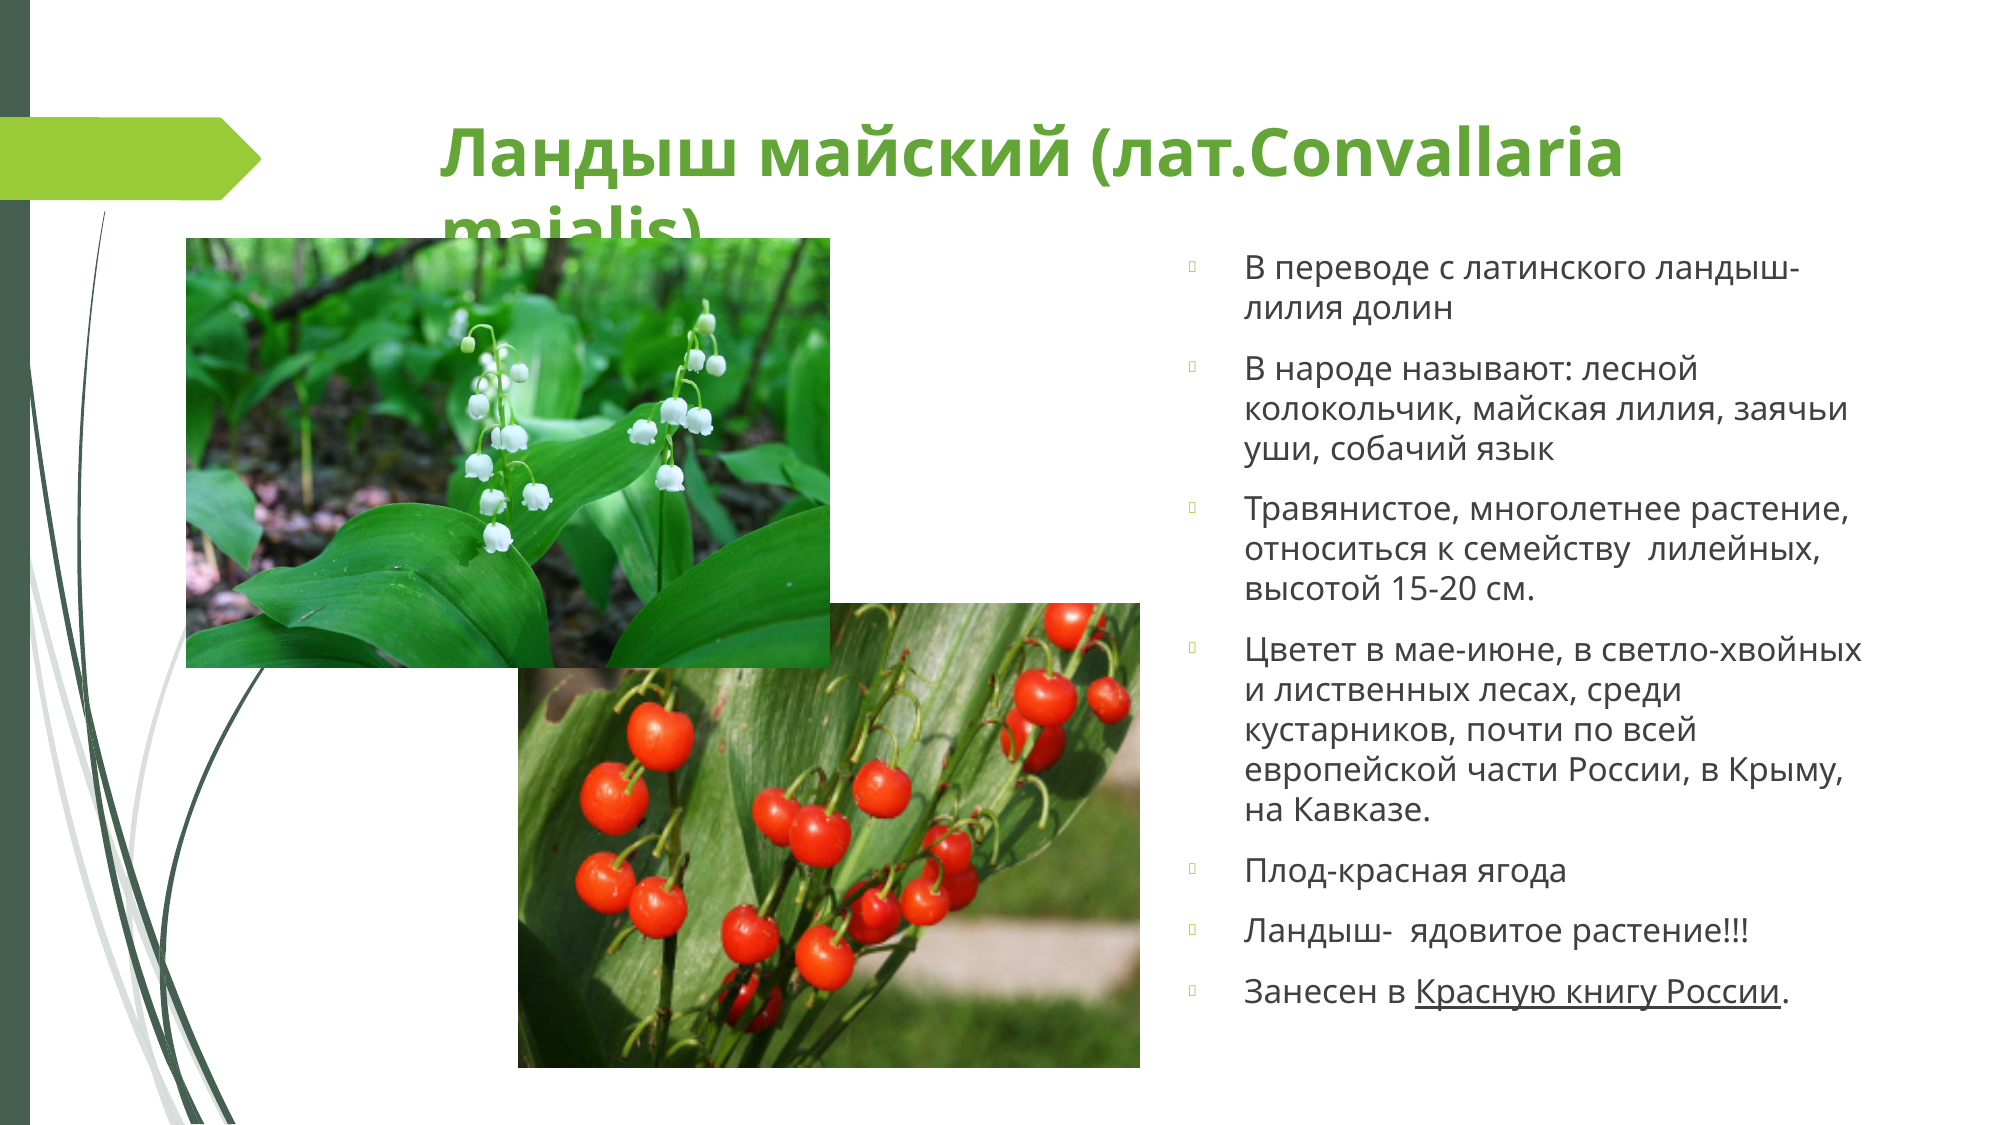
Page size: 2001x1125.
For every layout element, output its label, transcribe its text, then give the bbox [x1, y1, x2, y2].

title Ландыш майский (лат.Convallaria majalis) [425, 102, 1888, 313]
picture [186, 238, 1140, 1068]
list В переводе с латинского ландыш-лилия долин В народе называют: лесной колокольчик, майская лилия, заячьи уши, собачий язык Травянистое, многолетнее растение, относиться к семейству лилейных, высотой 15-20 см. Цветет в мае-июне, в светло-хвойных и лиственных лесах, среди кустарников, почти по всей европейской части России, в Крыму, на Кавказе. Плод-красная ягода Ландыш- ядовитое растение!!! Занесен в Красную книгу России. [1173, 238, 1888, 969]
